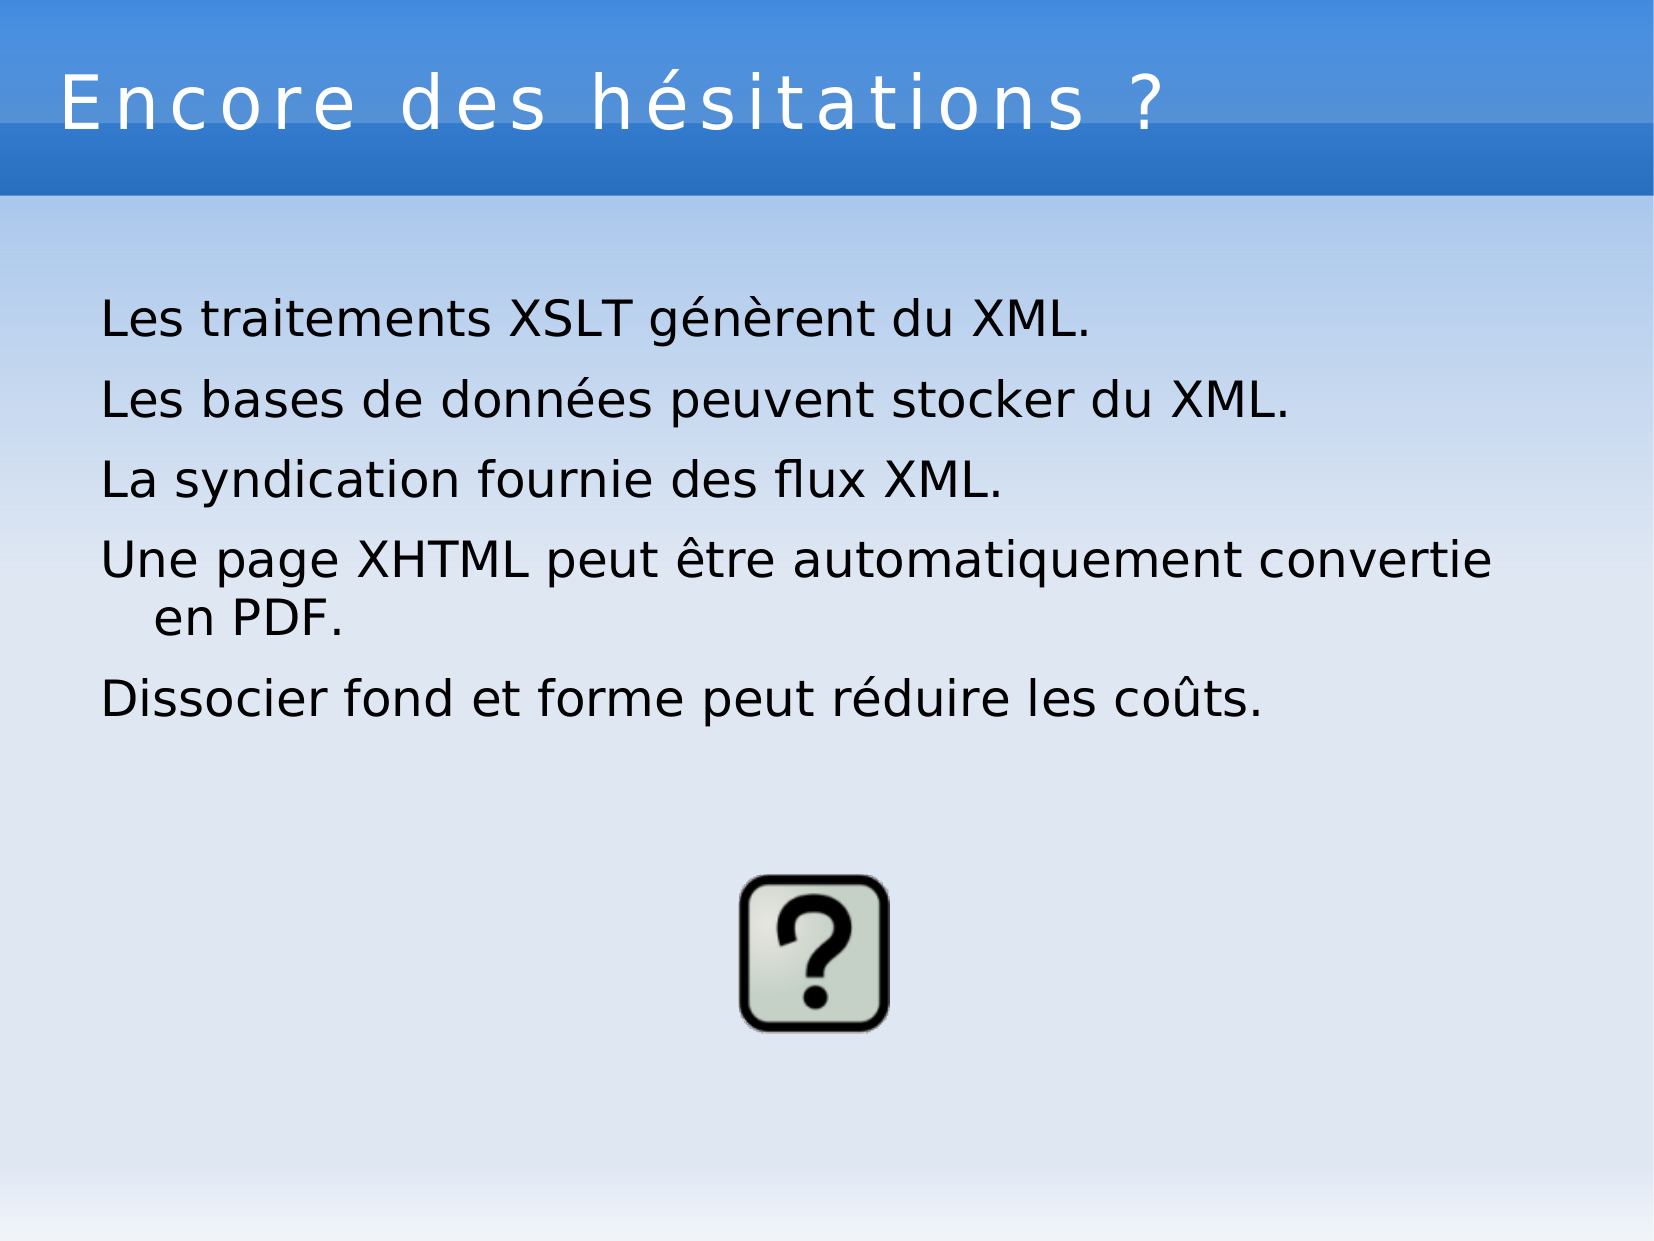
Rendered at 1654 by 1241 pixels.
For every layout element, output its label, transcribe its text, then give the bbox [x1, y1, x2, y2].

list Les traitements XSLT génèrent du XML. Les bases de données peuvent stocker du XML. La syndication fournie des flux XML. Une page XHTML peut être automatiquement convertie en PDF. Dissocier fond et forme peut réduire les coûts. [82, 290, 1571, 827]
picture [0, 0, 1654, 1241]
title Encore des hésitations ? [59, 29, 1270, 178]
